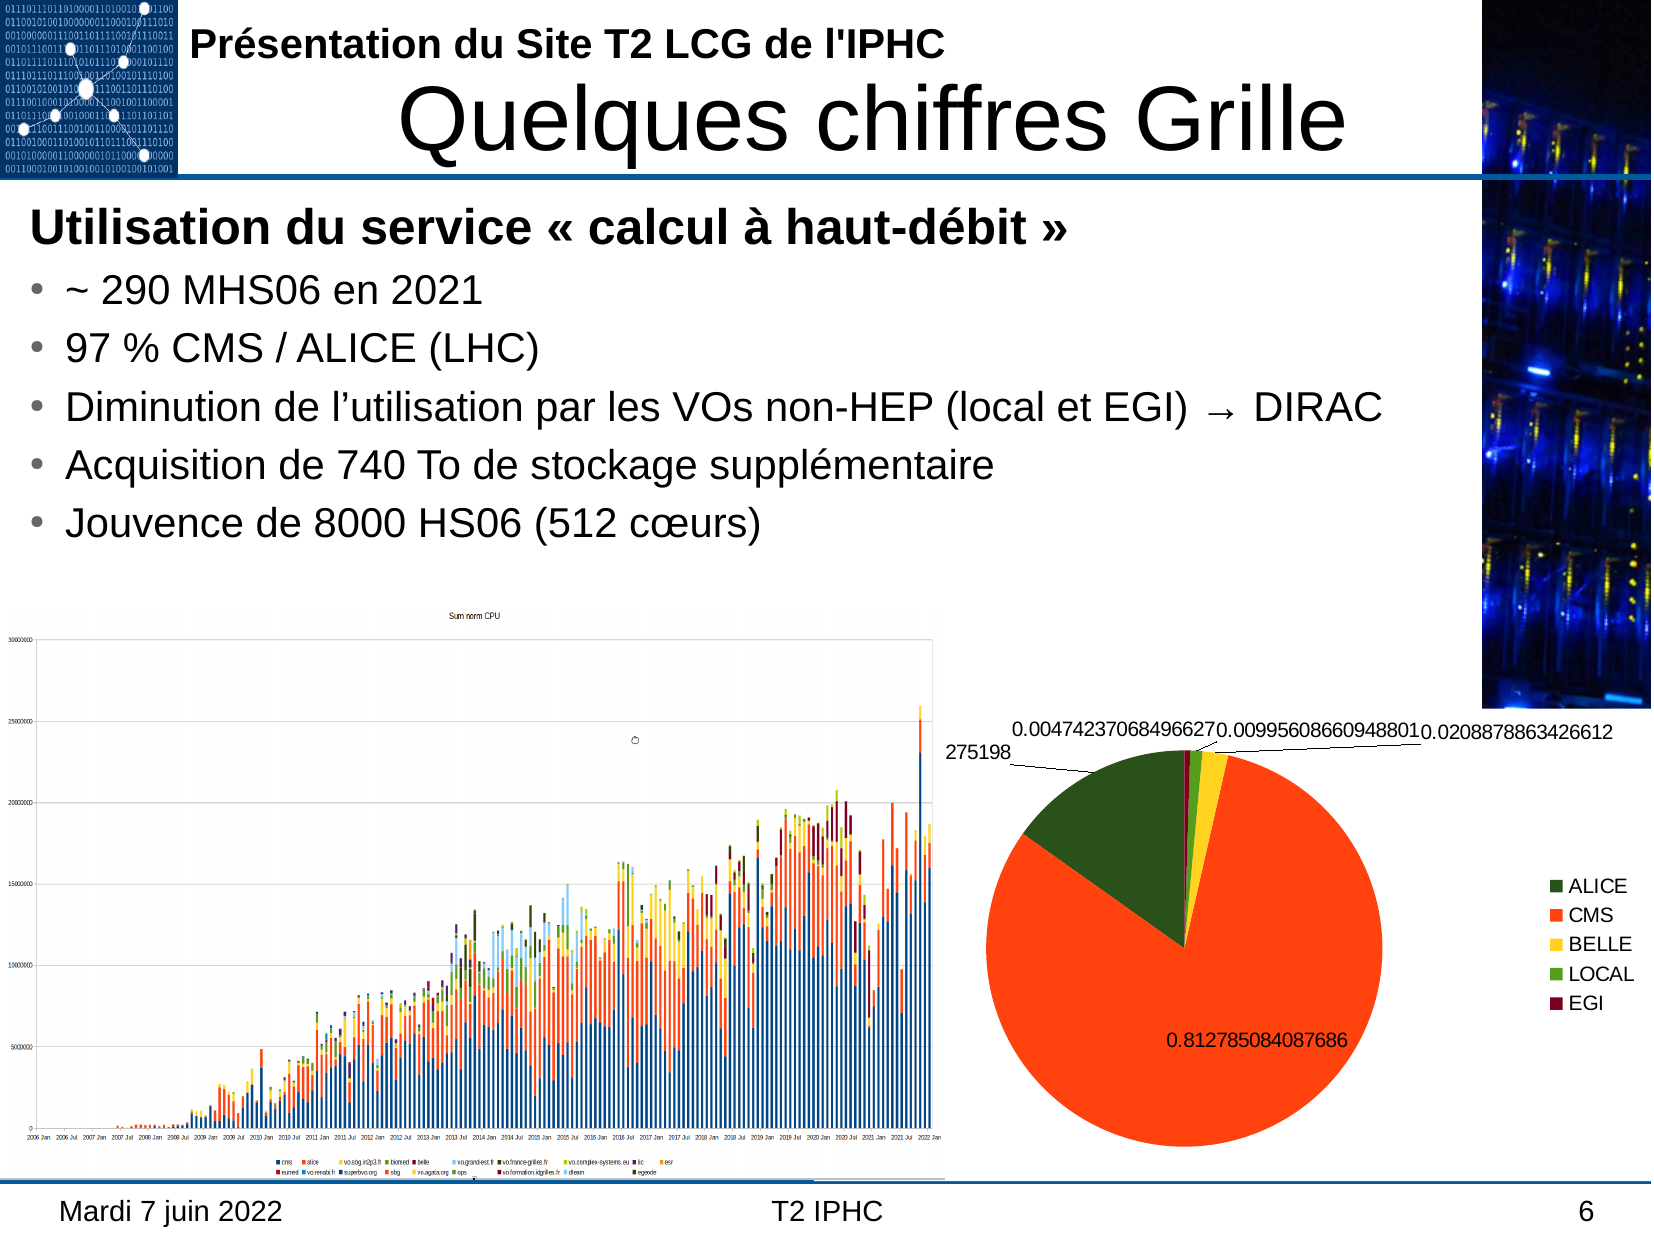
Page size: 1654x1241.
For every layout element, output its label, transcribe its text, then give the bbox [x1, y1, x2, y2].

picture [1482, 0, 1651, 174]
picture [1482, 180, 1651, 708]
chart [813, 708, 1654, 1182]
picture [0, 0, 178, 178]
text_box Utilisation du service « calcul à haut-débit » ~ 290 MHS06 en 2021 97 % CMS / ALICE (LHC) Diminution de l’utilisation par les VOs non-HEP (local et EGI) → DIRAC Acquisition de 740 To de stockage supplémentaire Jouvence de 8000 HS06 (512 cœurs) [14, 191, 1551, 708]
picture [0, 605, 945, 1180]
title Quelques chiffres Grille [177, 67, 1571, 171]
